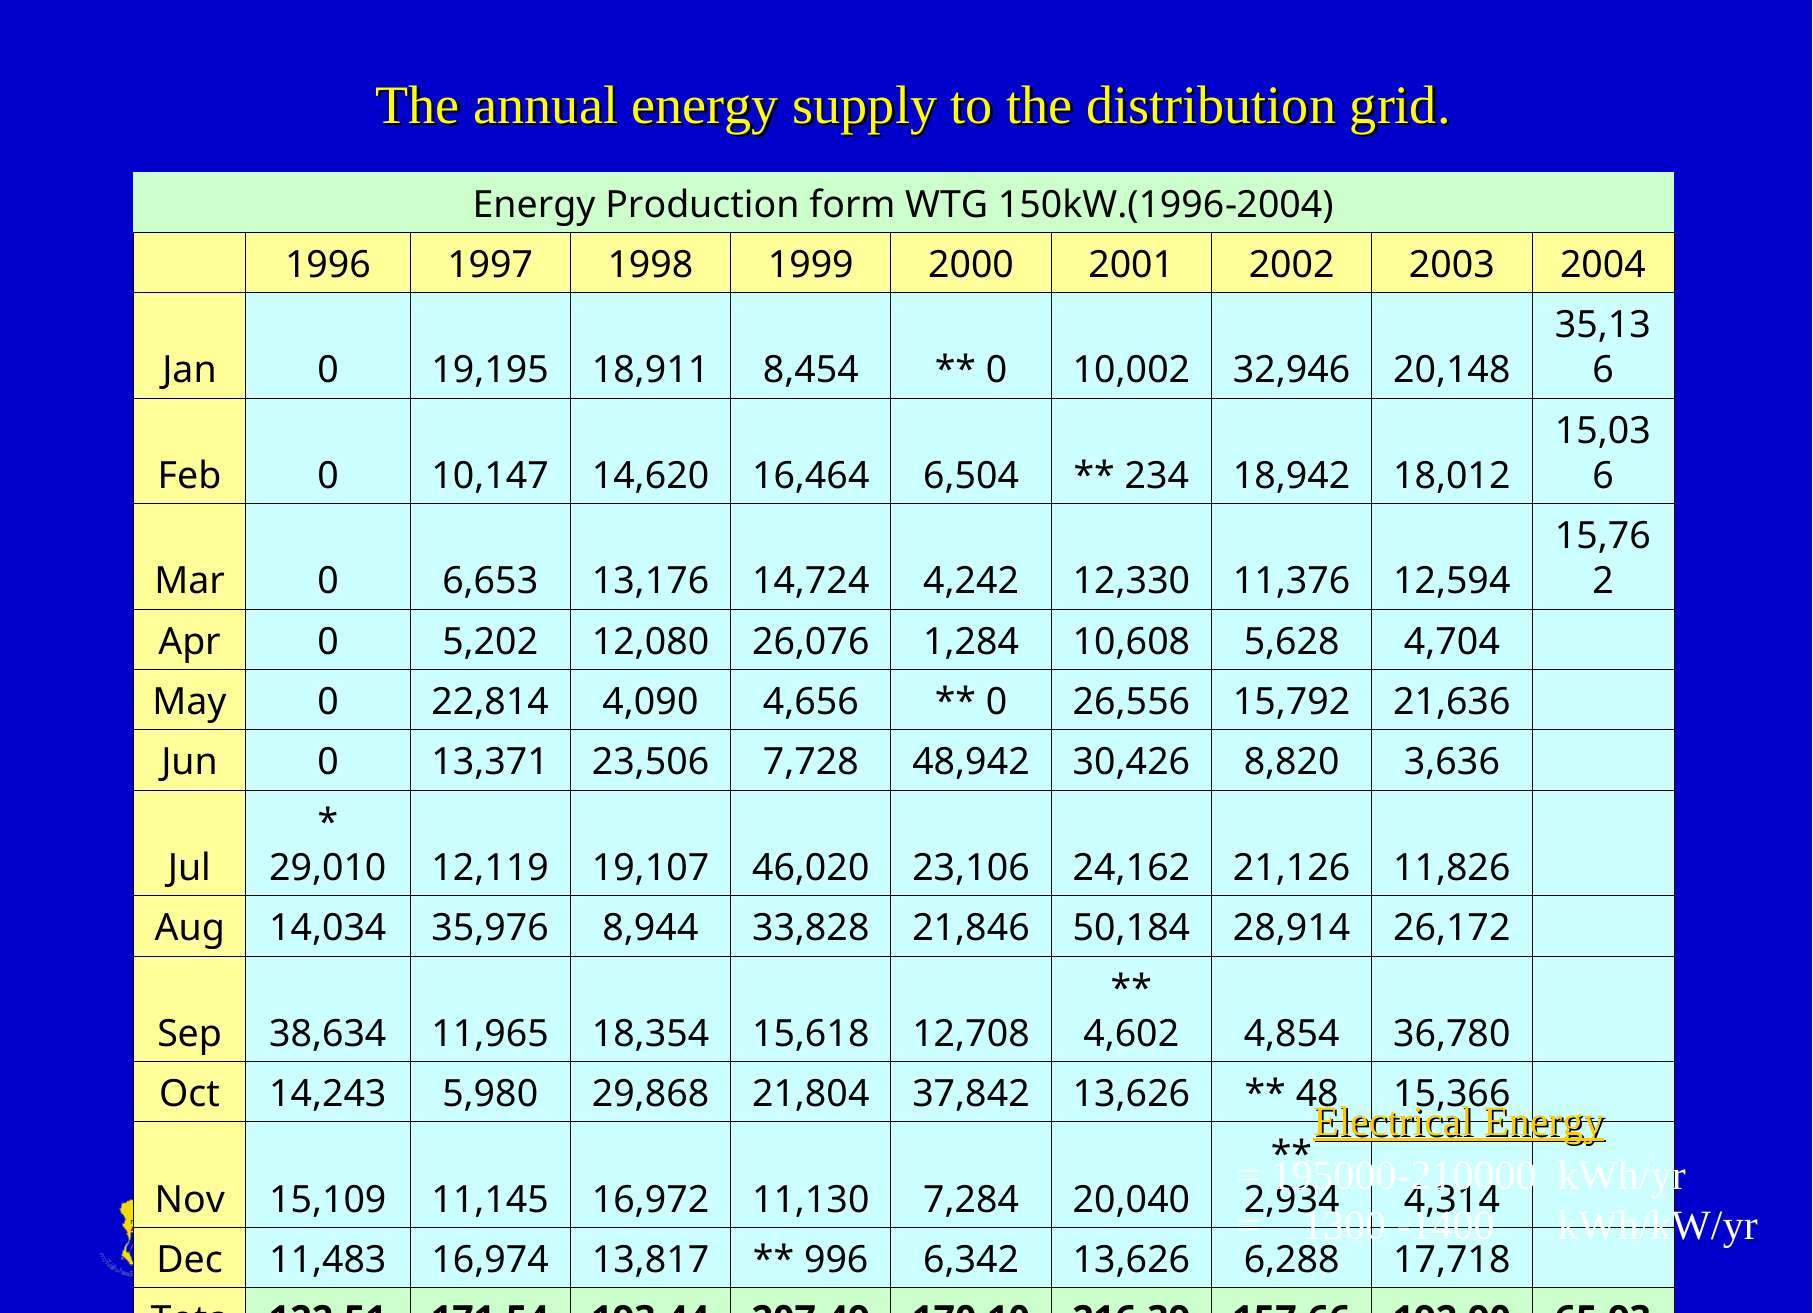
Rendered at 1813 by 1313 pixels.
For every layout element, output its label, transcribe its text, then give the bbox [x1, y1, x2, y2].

table_cell 192,906 [1372, 1288, 1532, 1313]
table_cell 12,080 [571, 610, 730, 669]
table_cell Total [134, 1288, 245, 1313]
table_cell Sep [134, 957, 245, 1061]
table_cell 36,780 [1372, 957, 1532, 1061]
table_cell 171,541 [411, 1288, 570, 1313]
table_cell 37,842 [891, 1062, 1051, 1121]
table_cell [1533, 670, 1674, 729]
table_cell 21,636 [1372, 670, 1532, 729]
table_cell 122,513 [246, 1288, 410, 1313]
table_cell 4,090 [571, 670, 730, 729]
table_cell 1996 [246, 233, 410, 292]
title The annual energy supply to the distribution grid. [150, 30, 1691, 161]
table_cell 13,371 [411, 730, 570, 790]
table_cell 14,034 [246, 896, 410, 956]
table_cell 18,012 [1372, 399, 1532, 503]
table_cell 5,202 [411, 610, 570, 669]
table_cell 21,846 [891, 896, 1051, 956]
table_cell 26,556 [1052, 670, 1211, 729]
table_cell 10,608 [1052, 610, 1211, 669]
table_cell 13,626 [1052, 1228, 1211, 1287]
table_cell 23,506 [571, 730, 730, 790]
table_cell 6,288 [1248, 1258, 1259, 1270]
table_cell 26,076 [731, 610, 890, 669]
table_cell 65,934 [1533, 1288, 1674, 1313]
table_cell 2002 [1212, 233, 1371, 292]
table_cell 2004 [1533, 233, 1674, 292]
table_cell 24,162 [1052, 791, 1211, 895]
table_header Energy Production form WTG 150kW.(1996-2004) [133, 172, 1674, 232]
table_cell 15,618 [731, 957, 890, 1061]
table_cell 11,826 [1372, 791, 1532, 895]
table_cell 3,636 [1372, 730, 1532, 790]
table_cell 21,804 [731, 1062, 890, 1121]
table_cell 8,820 [1212, 730, 1371, 790]
table_cell [1533, 1062, 1674, 1069]
table_cell 13,626 [1052, 1062, 1211, 1121]
table_cell 19,195 [411, 293, 570, 398]
table_cell 13,817 [571, 1228, 730, 1287]
table_cell 18,911 [571, 293, 730, 398]
table_cell 207,498 [731, 1288, 890, 1313]
table_cell 15,792 [1212, 670, 1371, 729]
table_cell 6,342 [891, 1228, 1051, 1287]
table_cell 8,944 [571, 896, 730, 956]
table_cell 11,965 [411, 957, 570, 1061]
table_cell 216,396 [1052, 1288, 1211, 1313]
table_cell 14,724 [731, 504, 890, 609]
table_cell 6,653 [411, 504, 570, 609]
table_cell ** 0 [891, 670, 1051, 729]
table_cell 0 [246, 293, 410, 398]
table_cell 0 [246, 610, 410, 669]
table_cell 50,184 [1052, 896, 1211, 956]
table_cell Oct [134, 1062, 245, 1121]
table_cell 4,704 [1372, 610, 1532, 669]
table_cell 23,106 [891, 791, 1051, 895]
table_cell 20,040 [1052, 1122, 1211, 1227]
table_cell [1533, 896, 1674, 956]
table_cell 15,366 [1372, 1062, 1532, 1069]
table_cell 12,594 [1372, 504, 1532, 609]
table_cell 46,020 [731, 791, 890, 895]
table_cell 38,634 [246, 957, 410, 1061]
table_cell 1998 [571, 233, 730, 292]
table_cell 193,445 [571, 1288, 730, 1313]
table_cell 21,126 [1212, 791, 1371, 895]
table_cell ** 996 [731, 1228, 890, 1287]
table_cell Mar [134, 504, 245, 609]
table_cell 2000 [891, 233, 1051, 292]
table_cell 6,288 [1323, 1260, 1334, 1270]
table_cell 19,107 [571, 791, 730, 895]
table_cell [134, 233, 245, 292]
table_cell Apr [134, 610, 245, 669]
table_cell 11,145 [411, 1122, 570, 1227]
table_cell 10,002 [1052, 293, 1211, 398]
table_cell 4,656 [731, 670, 890, 729]
table_cell 0 [246, 670, 410, 729]
table_cell 35,136 [1533, 293, 1674, 398]
table_cell 16,972 [571, 1122, 730, 1227]
table_cell 0 [246, 504, 410, 609]
table_cell Nov [134, 1122, 245, 1227]
table_cell 11,376 [1212, 504, 1371, 609]
table_cell 14,243 [246, 1062, 410, 1121]
table_cell 6,288 [1212, 1256, 1371, 1287]
table_cell 0 [246, 399, 410, 503]
table_cell 29,868 [571, 1062, 730, 1121]
table_cell Jan [134, 293, 245, 398]
table_cell 1,284 [891, 610, 1051, 669]
table_cell 1999 [731, 233, 890, 292]
table_cell ** 234 [1052, 399, 1211, 503]
table_cell 33,828 [731, 896, 890, 956]
table_cell 12,119 [411, 791, 570, 895]
table_cell 12,708 [891, 957, 1051, 1061]
table_cell 28,914 [1212, 896, 1371, 956]
table_cell 7,284 [891, 1122, 1051, 1227]
table_cell 11,130 [731, 1122, 890, 1227]
table_cell 6,288 [1301, 1260, 1312, 1270]
table_cell 10,147 [411, 399, 570, 503]
table_cell 6,504 [891, 399, 1051, 503]
table_cell 13,176 [571, 504, 730, 609]
picture [97, 1197, 133, 1280]
table_cell 17,718 [1372, 1256, 1532, 1287]
table_cell 8,454 [731, 293, 890, 398]
table_cell 4,854 [1212, 957, 1371, 1061]
table_cell Jul [134, 791, 245, 895]
table_cell 15,109 [246, 1122, 410, 1227]
table_cell 16,974 [411, 1228, 570, 1287]
table_cell 20,148 [1372, 293, 1532, 398]
table_cell 32,946 [1212, 293, 1371, 398]
table_cell 14,620 [571, 399, 730, 503]
table_cell 15,762 [1533, 504, 1674, 609]
table_cell * 29,010 [246, 791, 410, 895]
table_cell 7,728 [731, 730, 890, 790]
table_cell 11,483 [246, 1228, 410, 1287]
table_cell ** 4,602 [1052, 957, 1211, 1061]
table_cell Aug [134, 896, 245, 956]
table_cell 15,036 [1533, 399, 1674, 503]
table_cell 18,942 [1212, 399, 1371, 503]
table_cell [1533, 730, 1674, 790]
table_cell 30,426 [1052, 730, 1211, 790]
table_cell 18,354 [571, 957, 730, 1061]
table_cell 2001 [1052, 233, 1211, 292]
table_cell 4,242 [891, 504, 1051, 609]
table_cell 12,330 [1052, 504, 1211, 609]
table_cell 26,172 [1372, 896, 1532, 956]
table_cell ** 0 [891, 293, 1051, 398]
table_cell 16,464 [731, 399, 890, 503]
table_cell May [134, 670, 245, 729]
table_cell [1533, 1256, 1674, 1287]
table_cell 2003 [1372, 233, 1532, 292]
table_cell 0 [246, 730, 410, 790]
table_cell 5,980 [411, 1062, 570, 1121]
table_cell Dec [134, 1228, 245, 1287]
table_cell Feb [134, 399, 245, 503]
table_cell 170,100 [891, 1288, 1051, 1313]
table_cell 1997 [411, 233, 570, 292]
table_cell [1533, 957, 1674, 1061]
table_cell 5,628 [1212, 610, 1371, 669]
table_cell [1533, 610, 1674, 669]
table_cell 22,814 [411, 670, 570, 729]
table_cell ** 48 [1212, 1062, 1371, 1069]
table_cell [1533, 791, 1674, 895]
text_box Electrical Energy = 195000-210000 kWh/yr = 1300 -1400 kWh/kW/yr [1211, 1069, 1773, 1256]
table_cell 48,942 [891, 730, 1051, 790]
table_cell 157,668 [1212, 1288, 1371, 1313]
table_cell 35,976 [411, 896, 570, 956]
table_cell Jun [134, 730, 245, 790]
